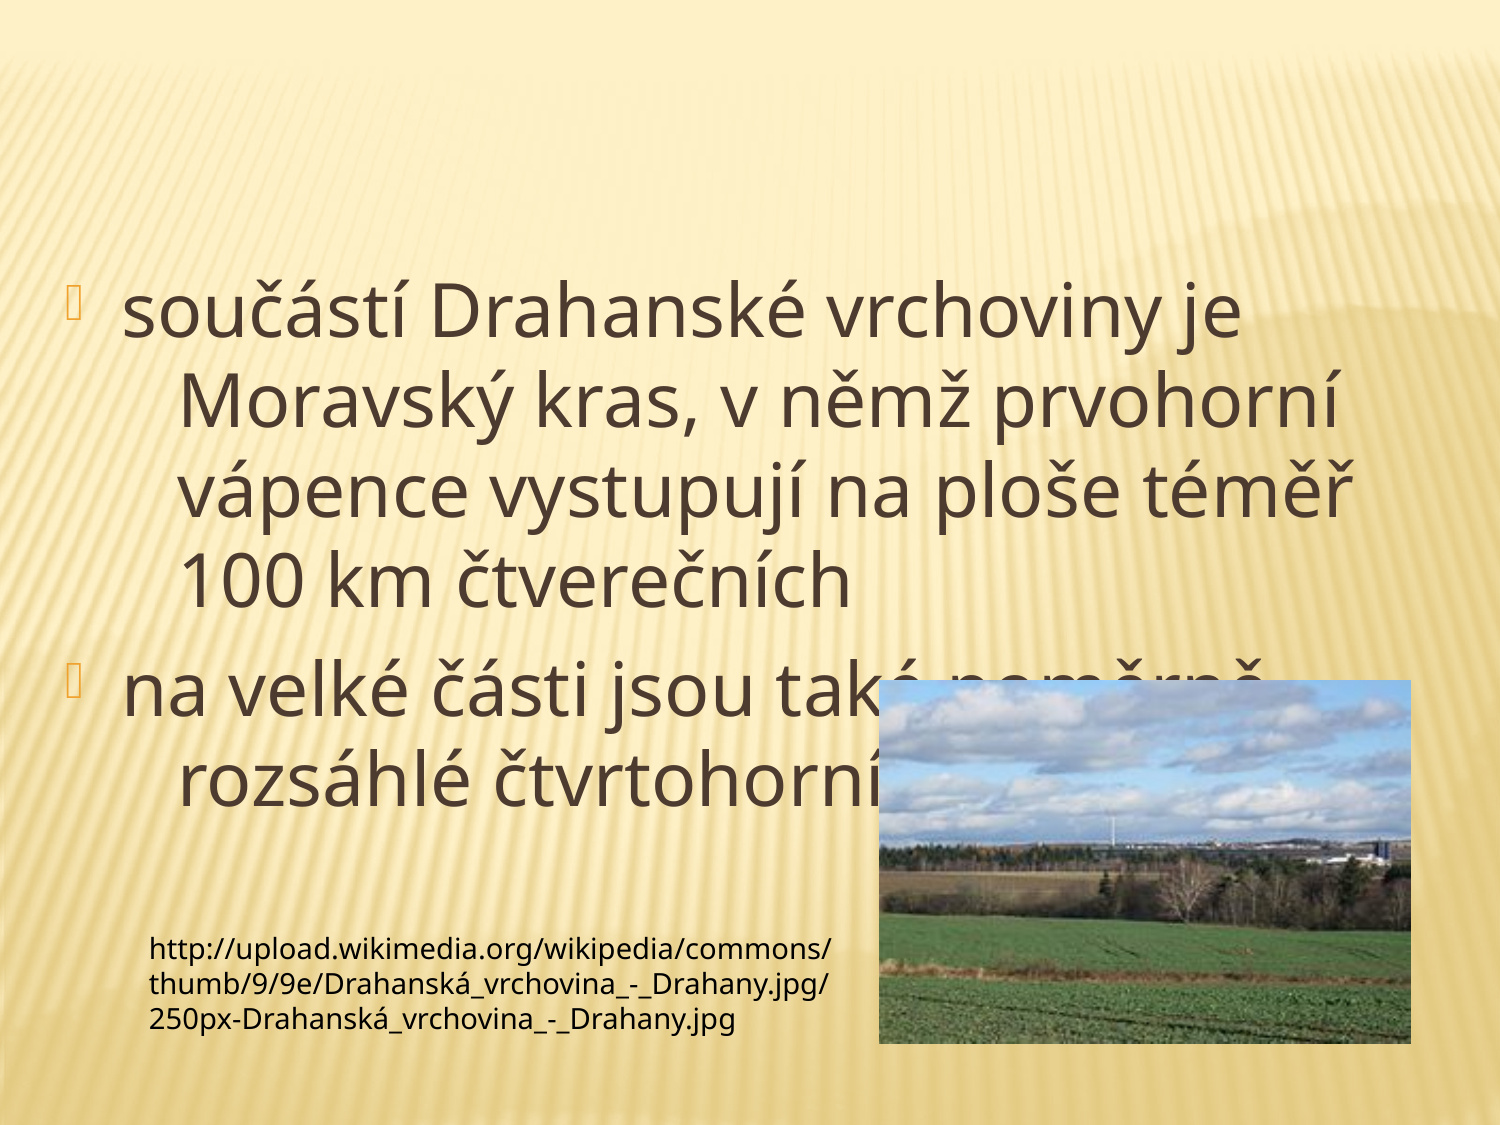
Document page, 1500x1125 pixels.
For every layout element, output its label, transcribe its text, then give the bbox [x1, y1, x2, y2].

picture [879, 680, 1411, 1045]
list součástí Drahanské vrchoviny je Moravský kras, v němž prvohorní vápence vystupují na ploše téměř 100 km čtverečních na velké části jsou také poměrně rozsáhlé čtvrtohorní usazeniny [50, 254, 1476, 998]
text_box http://upload.wikimedia.org/wikipedia/commons/thumb/9/9e/Drahanská_vrchovina_-_Drahany.jpg/250px-Drahanská_vrchovina_-_Drahany.jpg [134, 923, 884, 1043]
